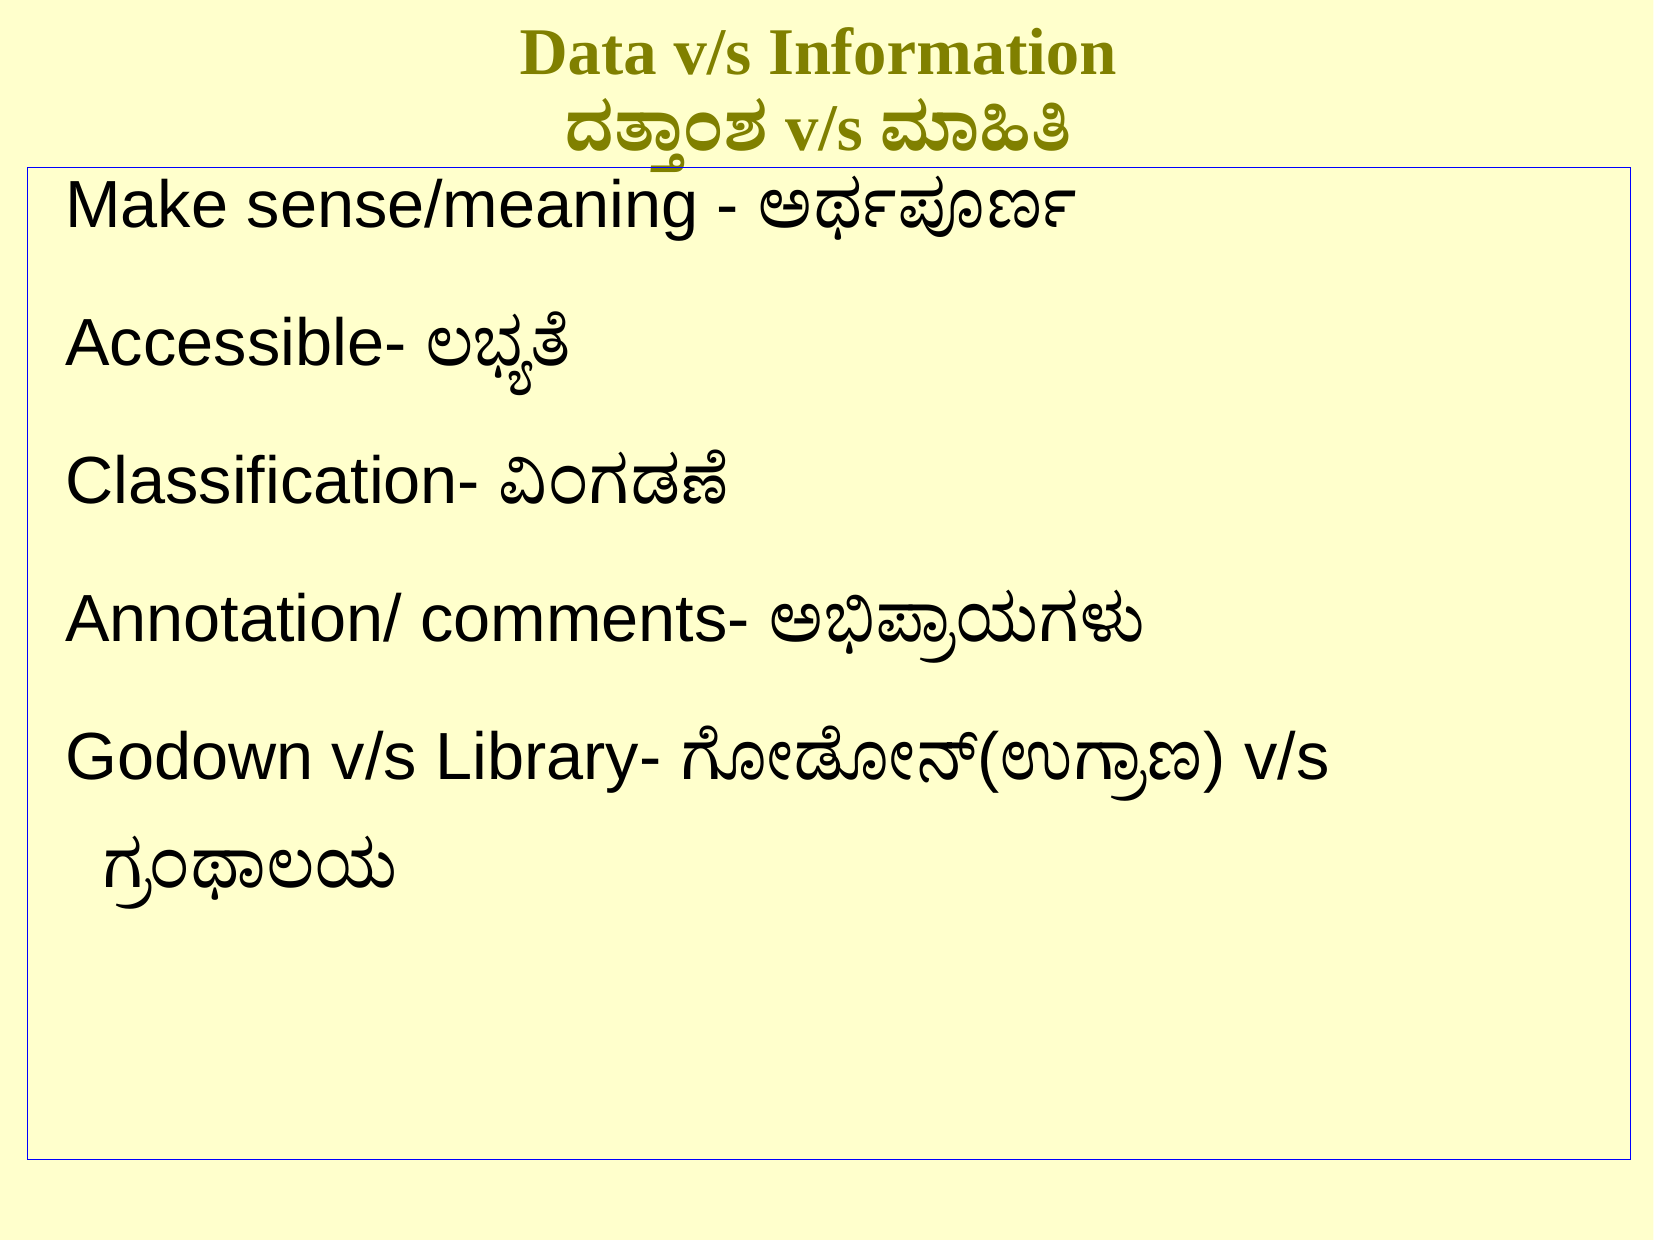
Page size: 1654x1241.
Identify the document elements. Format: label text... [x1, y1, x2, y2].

title Data v/s Information ದತ್ತಾಂಶ v/s ಮಾಹಿತಿ [82, 16, 1571, 167]
list Make sense/meaning - ಅರ್ಥಪೂರ್ಣ Accessible- ಲಭ್ಯತೆ Classification- ವಿಂಗಡಣೆ Annotation/ comments- ಅಭಿಪ್ರಾಯಗಳು Godown v/s Library- ಗೋಡೋನ್(ಉಗ್ರಾಣ) v/s ಗ್ರಂಥಾಲಯ [27, 167, 1631, 1160]
